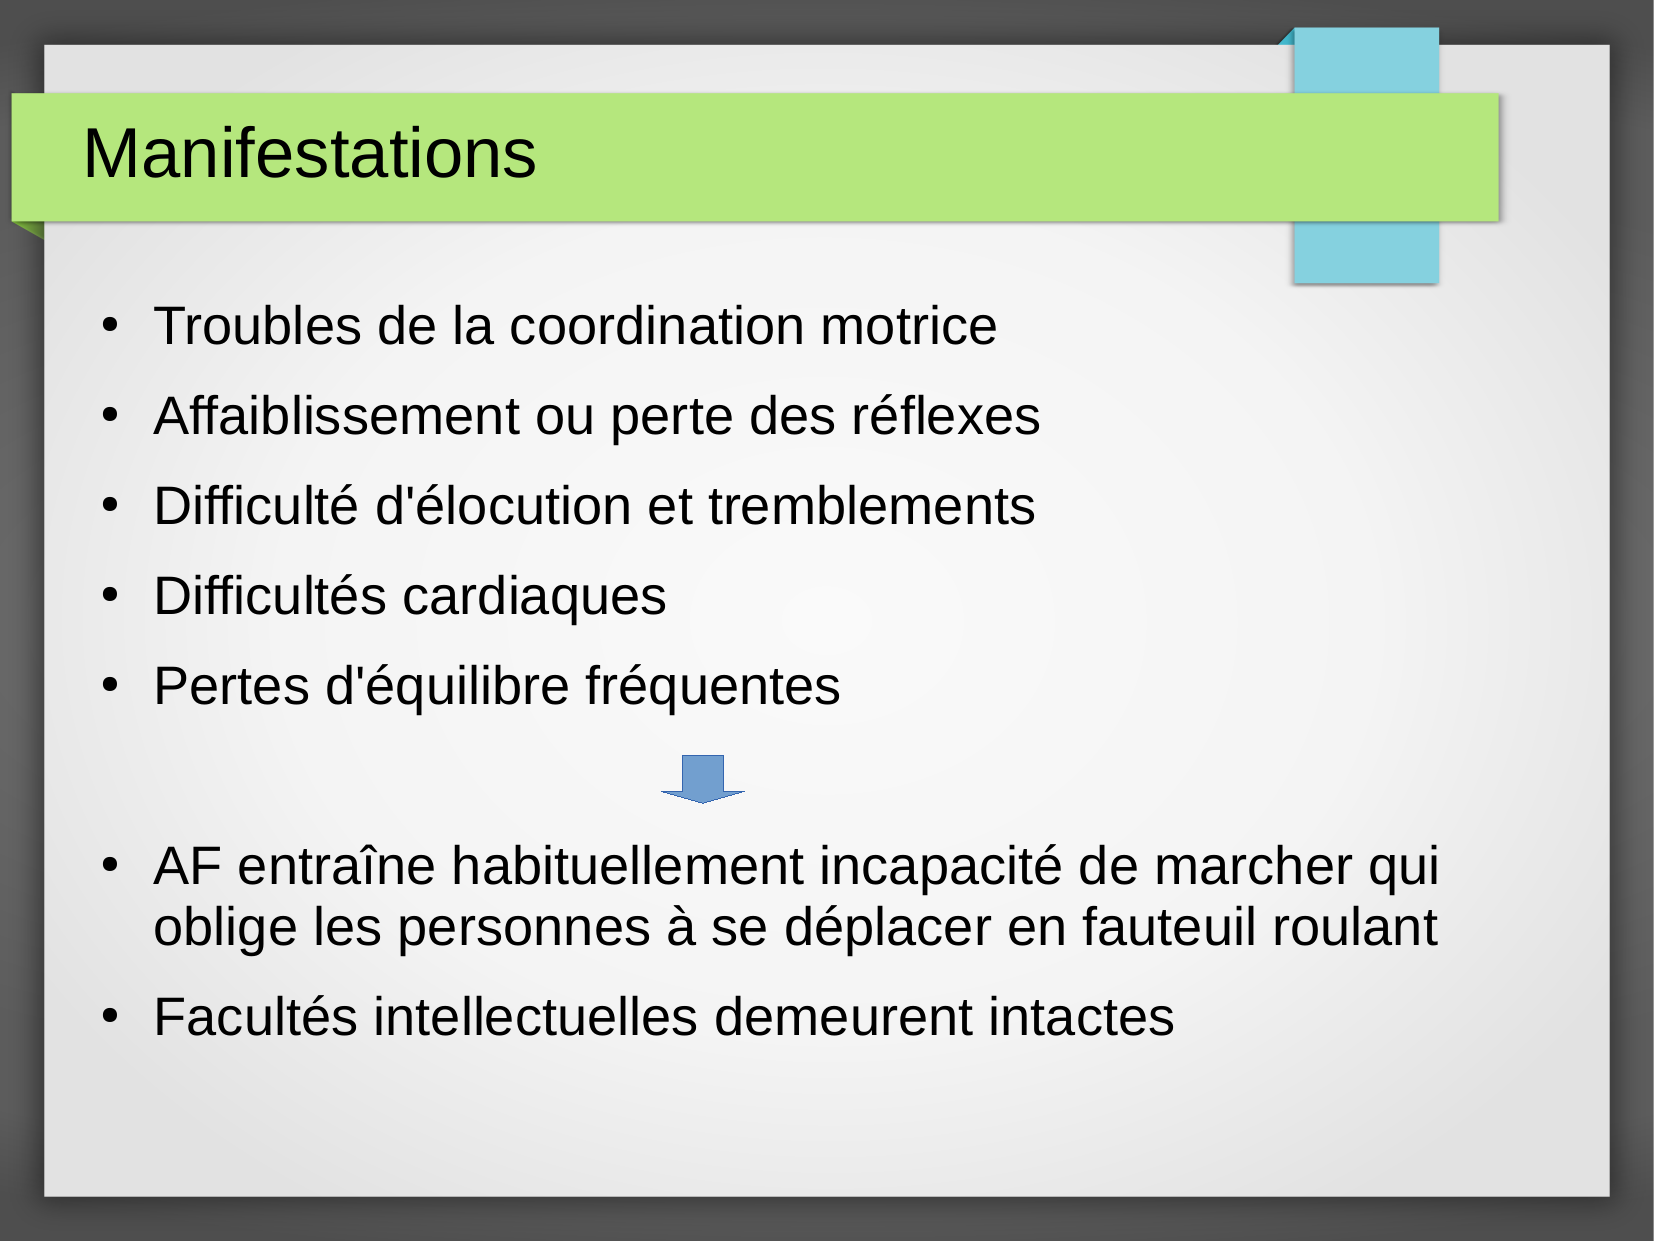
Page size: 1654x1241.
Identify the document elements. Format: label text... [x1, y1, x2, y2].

title Manifestations [82, 113, 1264, 272]
list Troubles de la coordination motrice Affaiblissement ou perte des réflexes Difficulté d'élocution et tremblements Difficultés cardiaques Pertes d'équilibre fréquentes AF entraîne habituellement incapacité de marcher qui oblige les personnes à se déplacer en fauteuil roulant Facultés intellectuelles demeurent intactes [82, 295, 1548, 1111]
picture [0, 0, 1654, 1241]
text_box [661, 755, 745, 804]
